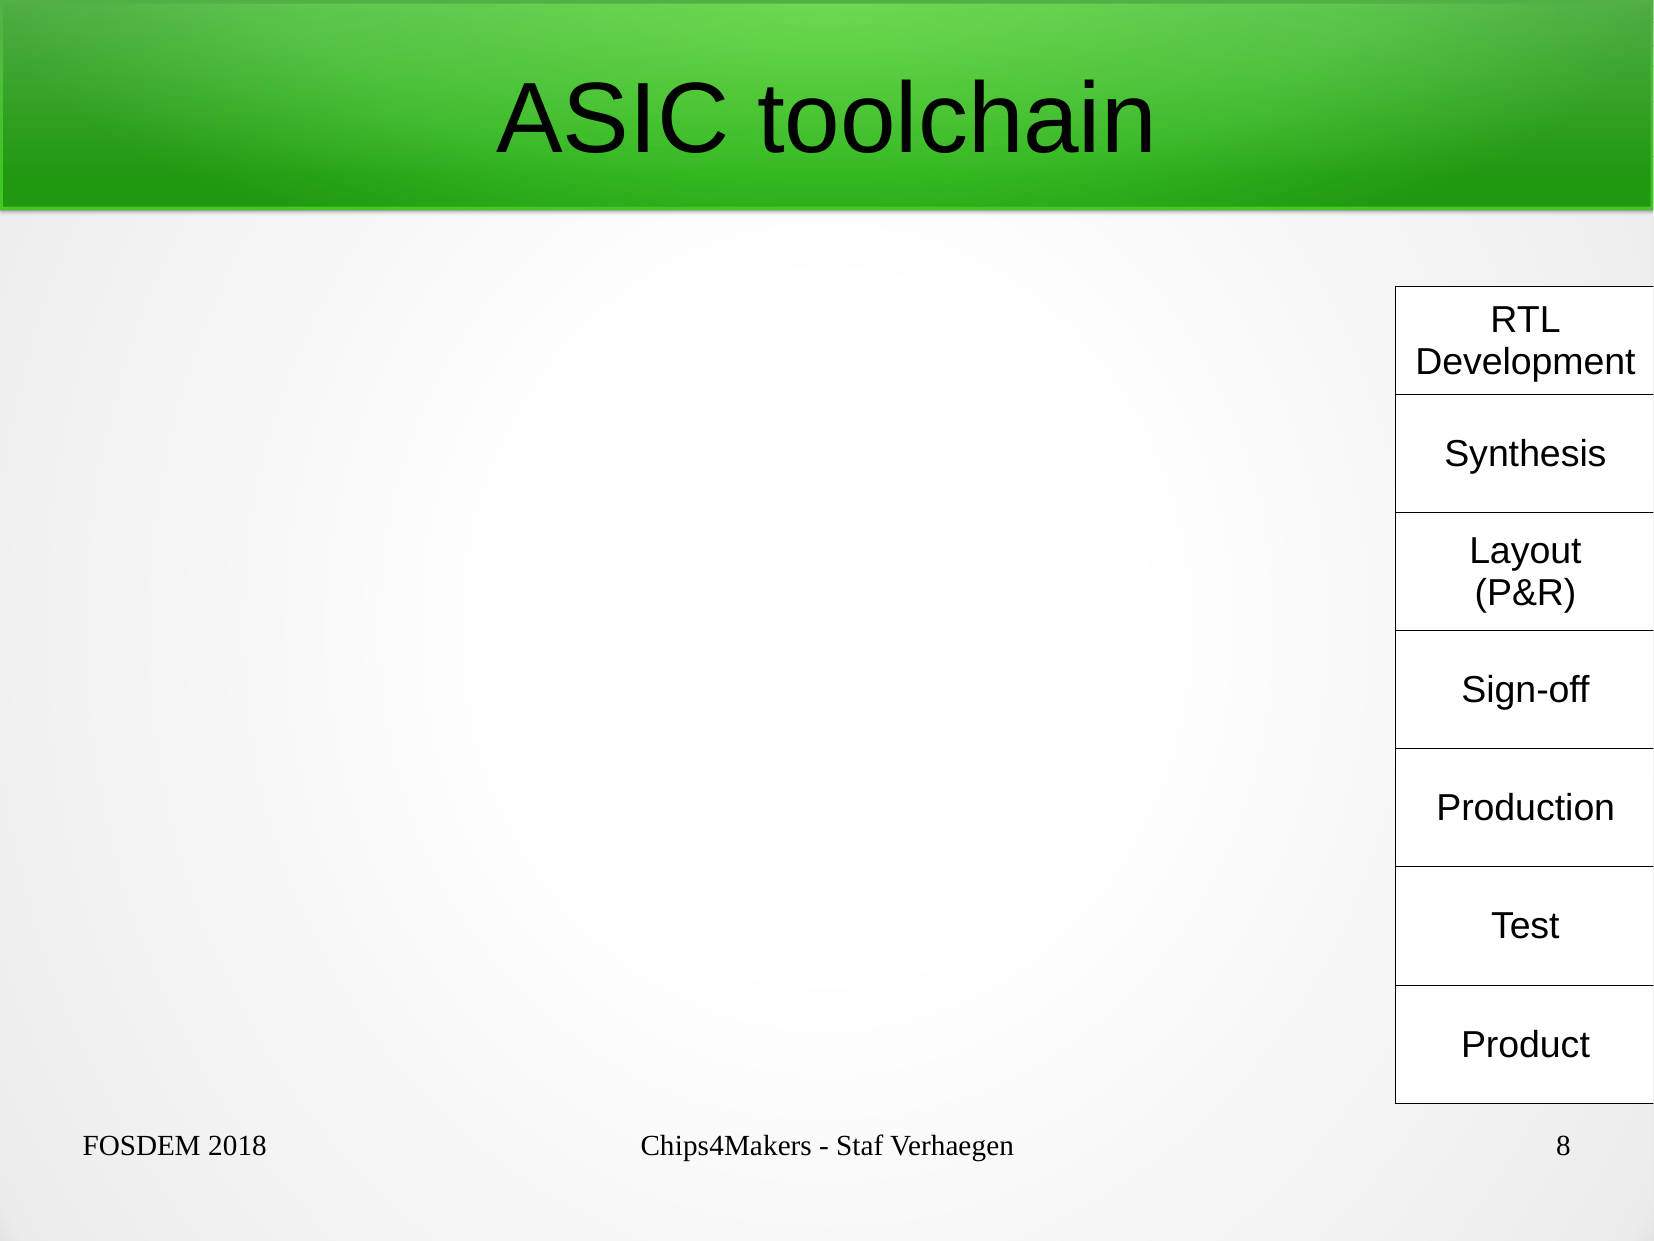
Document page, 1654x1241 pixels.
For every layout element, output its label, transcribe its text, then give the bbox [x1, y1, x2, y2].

table_header RTL Development [1396, 287, 1654, 394]
table_cell Product [1396, 986, 1654, 1103]
title ASIC toolchain [82, 47, 1571, 189]
table_cell Production [1396, 749, 1654, 866]
table_cell Synthesis [1396, 395, 1654, 512]
table_cell Sign-off [1396, 631, 1654, 748]
table_cell Test [1396, 867, 1654, 985]
table_cell Layout (P&R) [1396, 513, 1654, 630]
